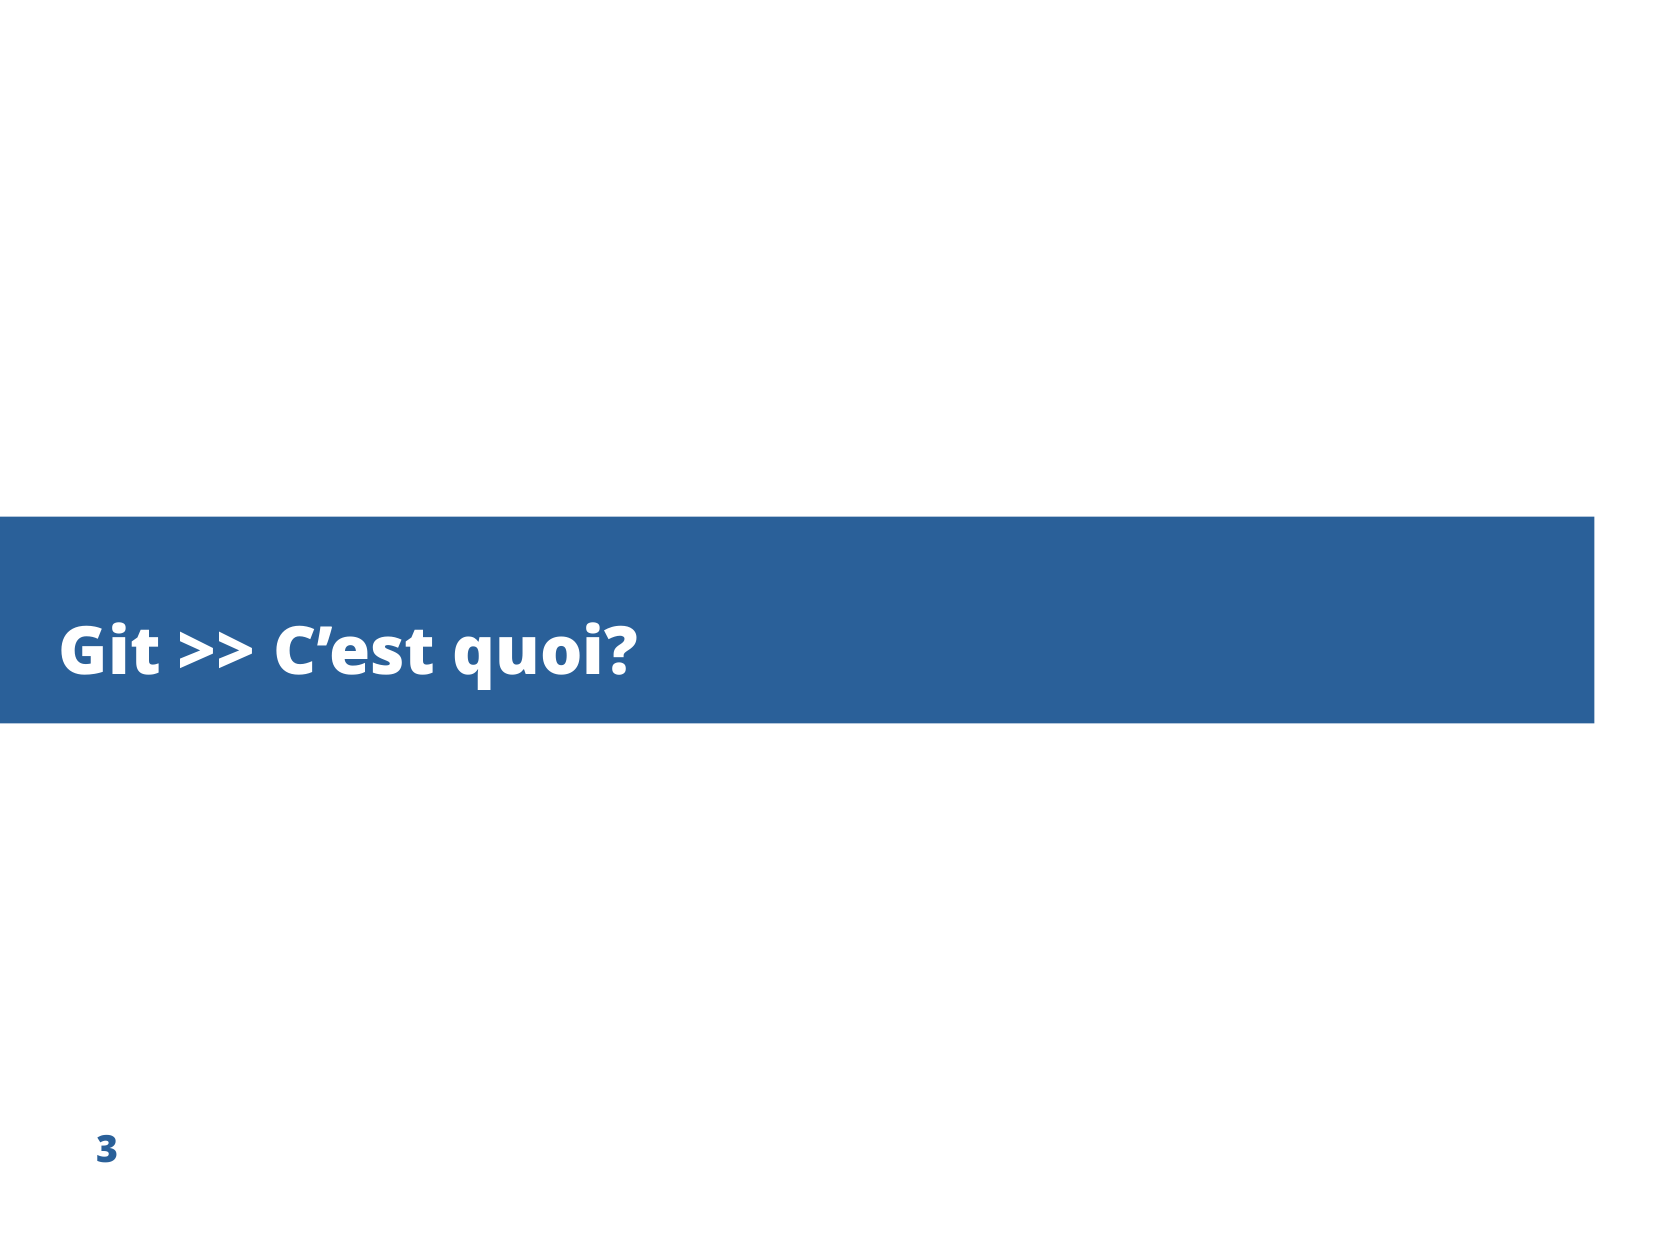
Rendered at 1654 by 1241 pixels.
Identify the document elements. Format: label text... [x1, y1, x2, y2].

title Git >> C’est quoi? [59, 546, 1595, 694]
